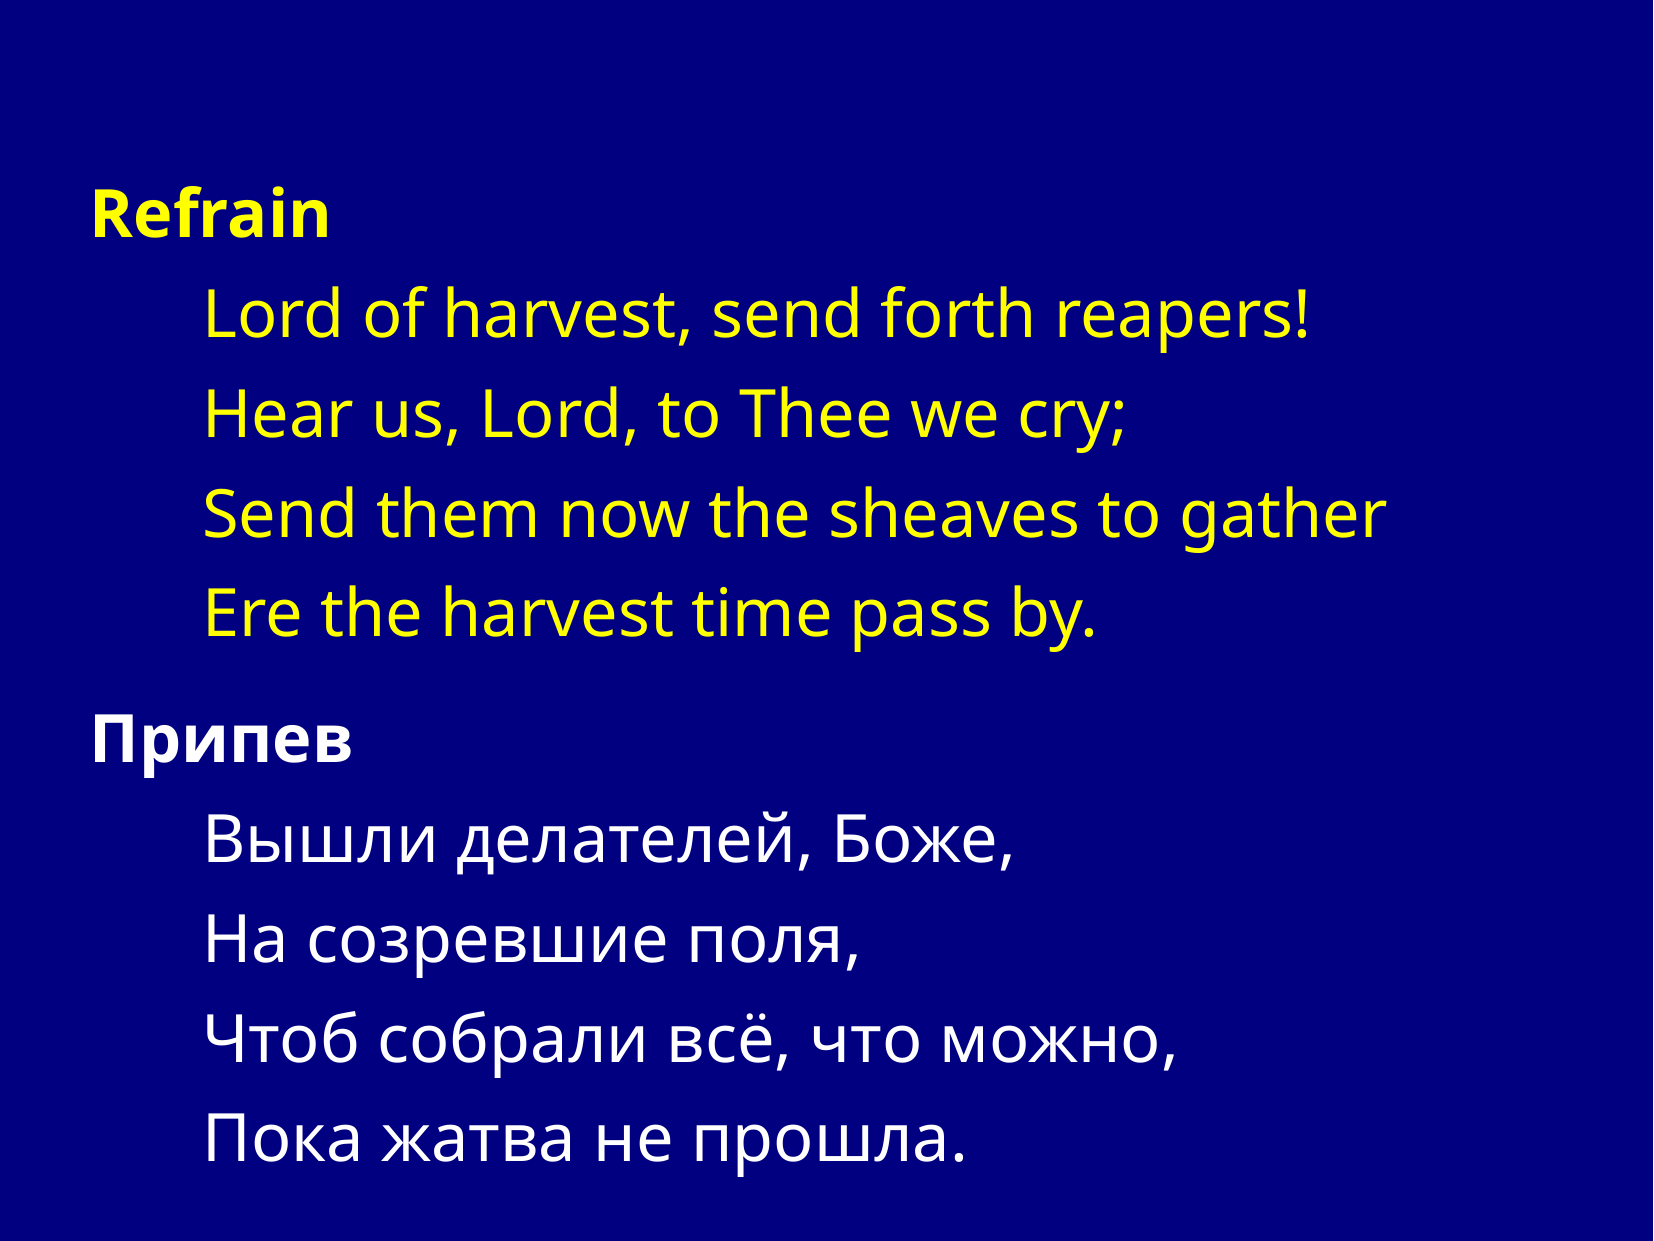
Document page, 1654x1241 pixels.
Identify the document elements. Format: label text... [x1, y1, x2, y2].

text_box Refrain Lord of harvest, send forth reapers! Hear us, Lord, to Thee we cry; Send them now the sheaves to gather Ere the harvest time pass by. [75, 150, 1576, 638]
text_box Припев Вышли делателей, Боже, На созревшие поля, Чтоб собрали всё, что можно, Пока жатва не прошла. [75, 675, 1576, 1163]
